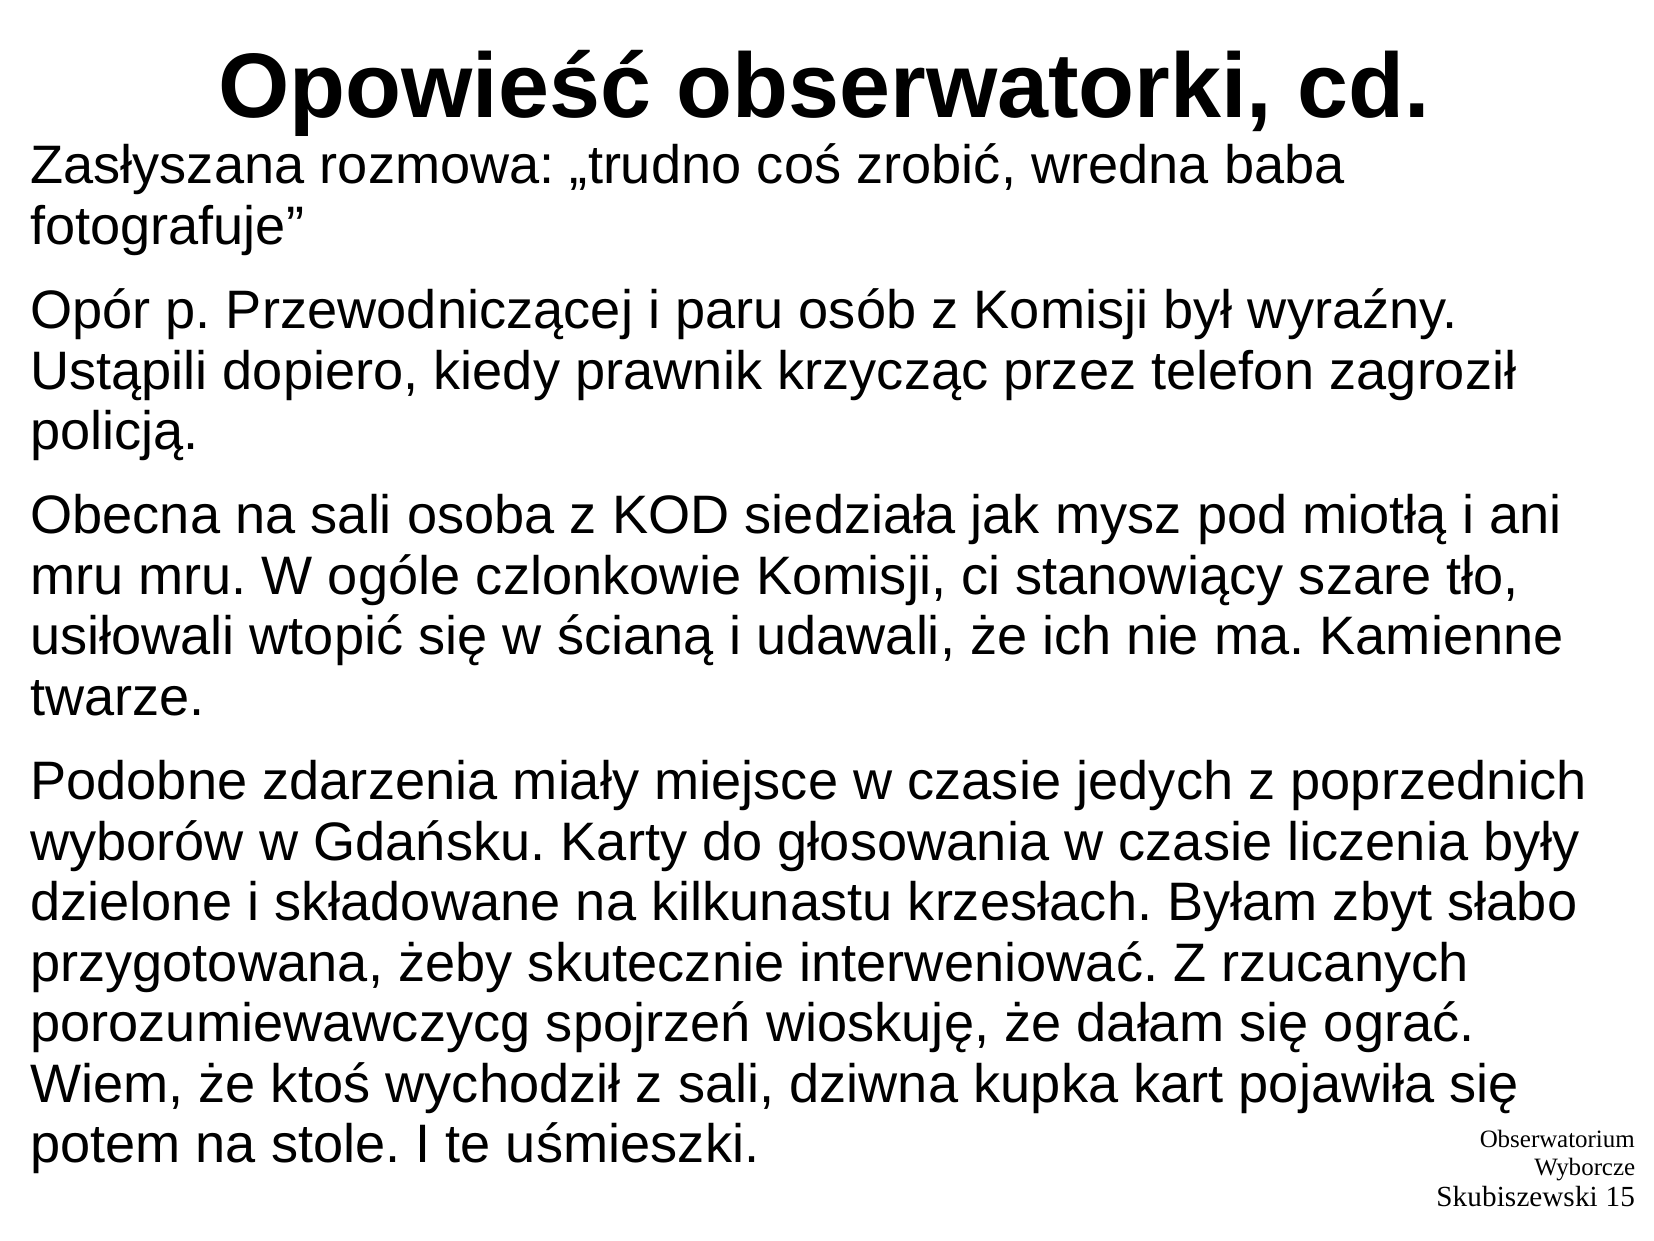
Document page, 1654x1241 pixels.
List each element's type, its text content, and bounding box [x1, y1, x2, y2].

list Zasłyszana rozmowa: „trudno coś zrobić, wredna baba fotografuje” Opór p. Przewodniczącej i paru osób z Komisji był wyraźny. Ustąpili dopiero, kiedy prawnik krzycząc przez telefon zagroził policją. Obecna na sali osoba z KOD siedziała jak mysz pod miotłą i ani mru mru. W ogóle czlonkowie Komisji, ci stanowiący szare tło, usiłowali wtopić się w ścianą i udawali, że ich nie ma. Kamienne twarze. Podobne zdarzenia miały miejsce w czasie jedych z poprzednich wyborów w Gdańsku. Karty do głosowania w czasie liczenia były dzielone i składowane na kilkunastu krzesłach. Byłam zbyt słabo przygotowana, żeby skutecznie interweniować. Z rzucanych porozumiewawczycg spojrzeń wioskuję, że dałam się ograć. Wiem, że ktoś wychodził z sali, dziwna kupka kart pojawiła się potem na stole. I te uśmieszki. [30, 135, 1621, 1216]
title Opowieść obserwatorki, cd. [80, 34, 1570, 135]
